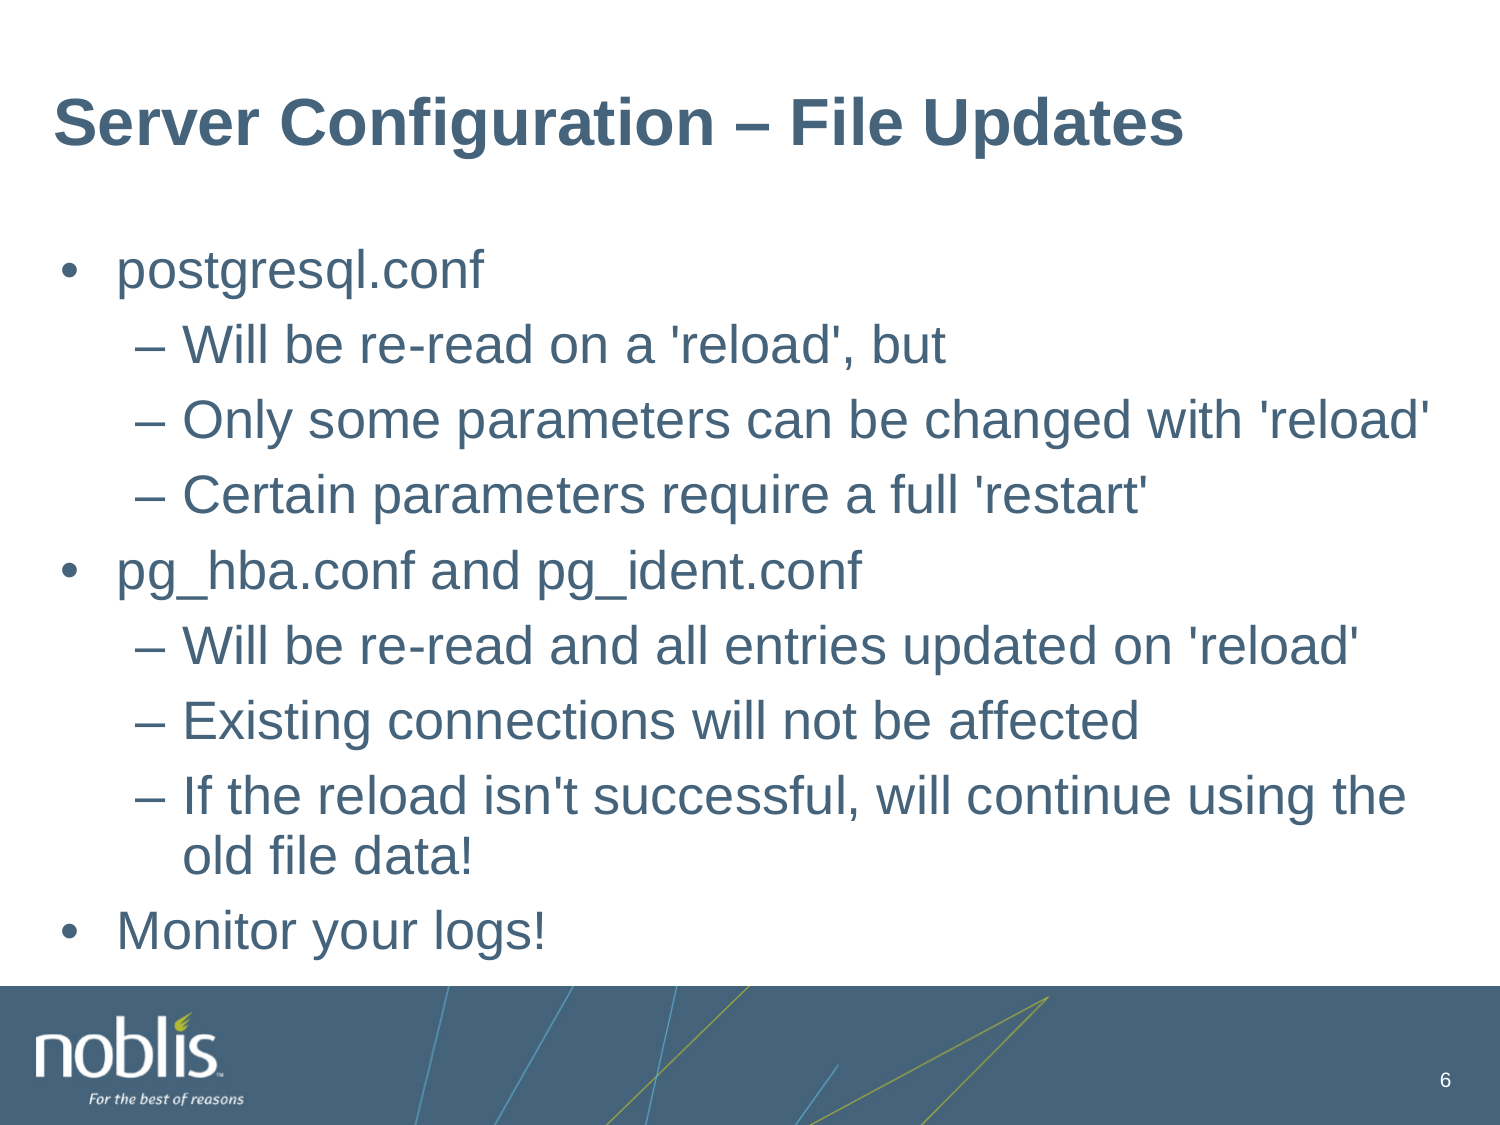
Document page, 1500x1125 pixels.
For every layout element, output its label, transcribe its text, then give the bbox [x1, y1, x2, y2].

title Server Configuration – File Updates [53, 38, 1438, 211]
picture [0, 986, 1500, 1125]
list postgresql.conf Will be re-read on a 'reload', but Only some parameters can be changed with 'reload' Certain parameters require a full 'restart' pg_hba.conf and pg_ident.conf Will be re-read and all entries updated on 'reload' Existing connections will not be affected If the reload isn't successful, will continue using the old file data! Monitor your logs! [60, 239, 1437, 968]
